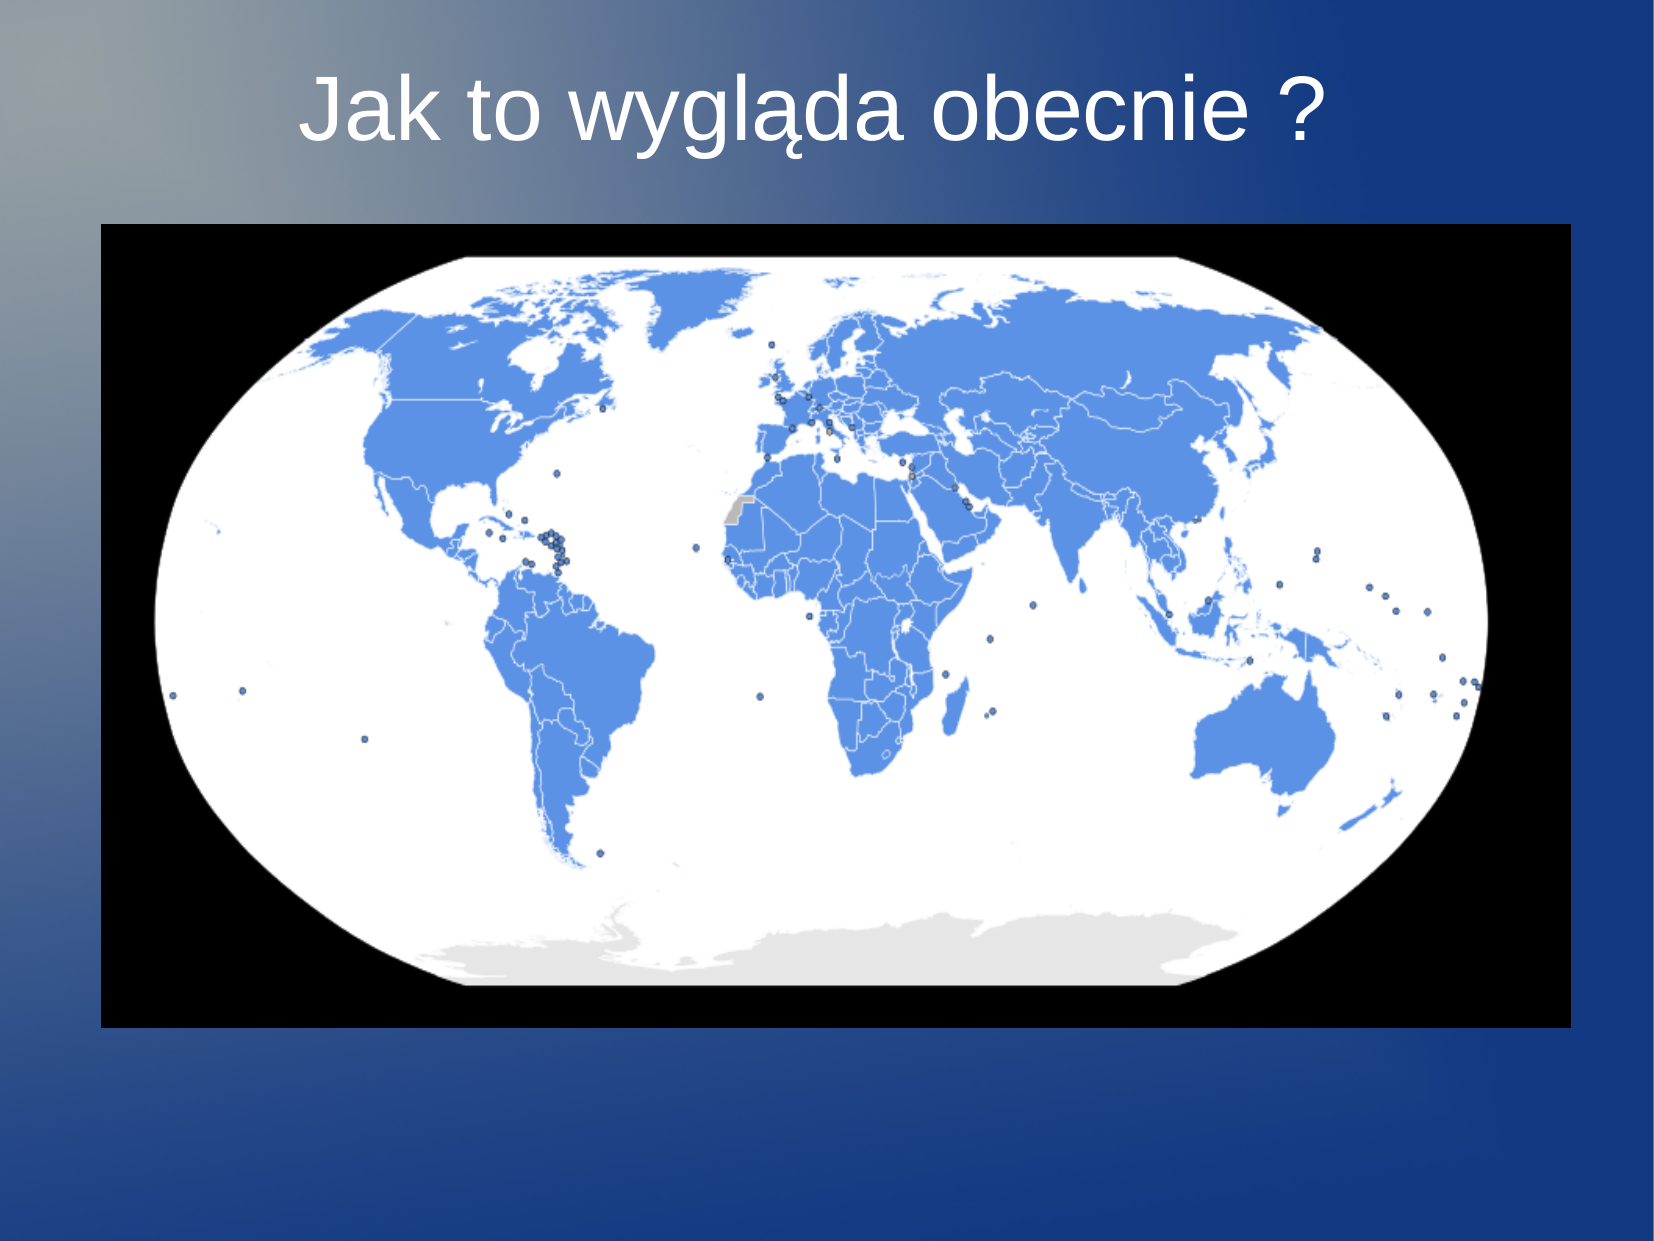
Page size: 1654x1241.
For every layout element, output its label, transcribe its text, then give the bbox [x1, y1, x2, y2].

picture [0, 0, 1654, 1241]
title Jak to wygląda obecnie ? [82, 5, 1571, 213]
